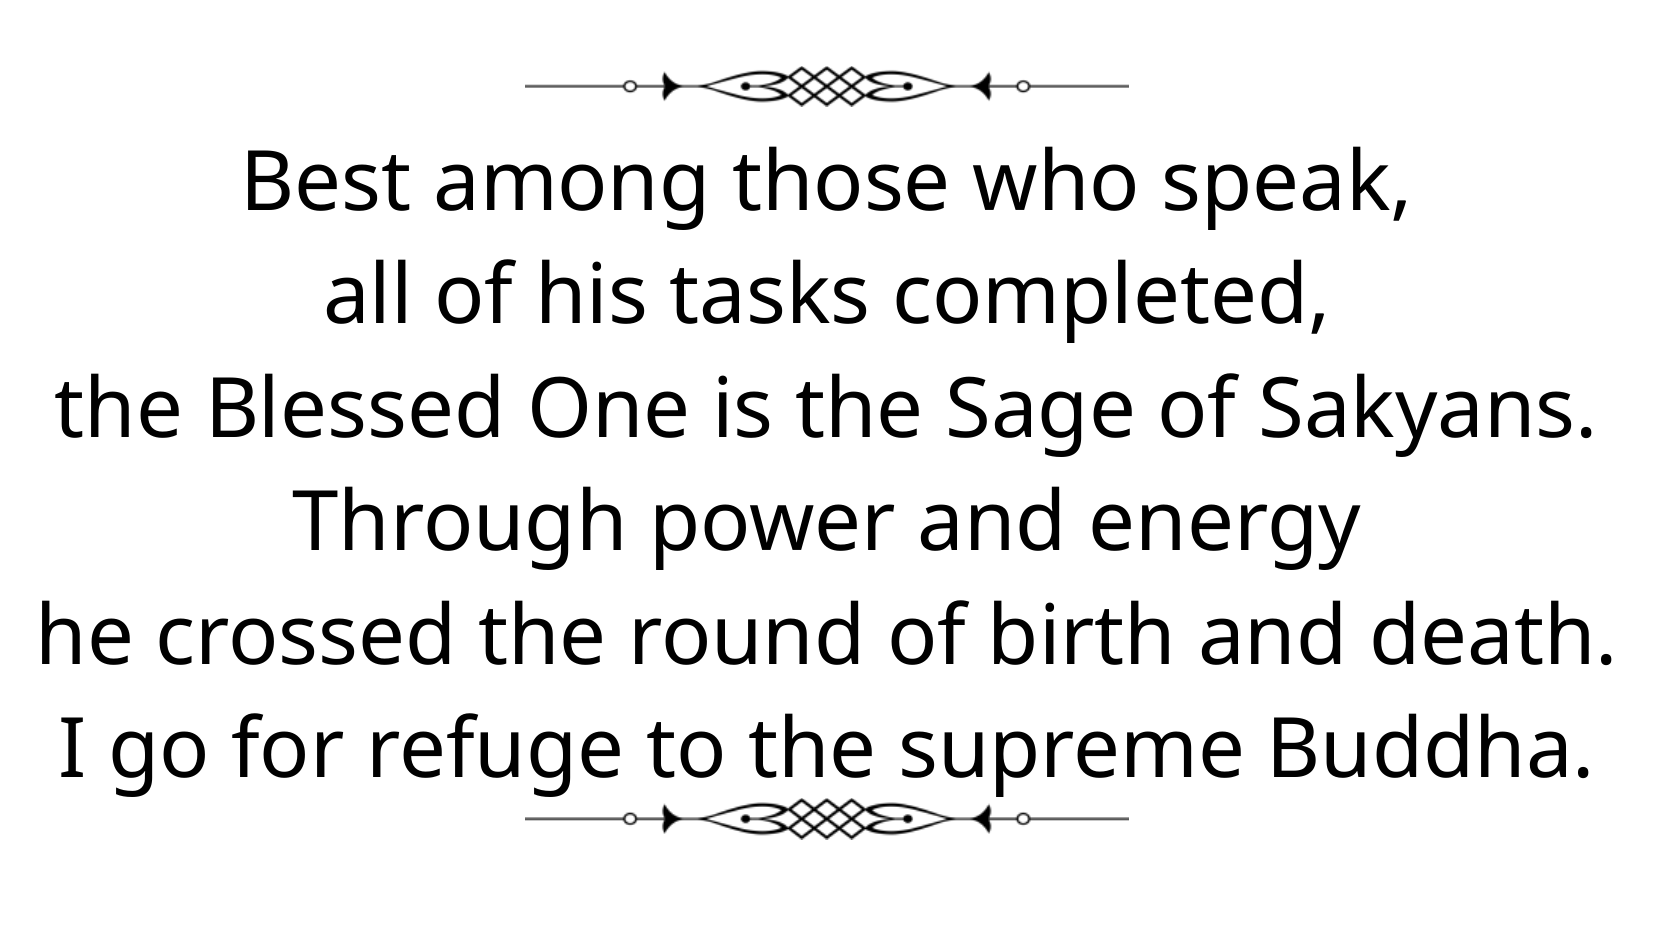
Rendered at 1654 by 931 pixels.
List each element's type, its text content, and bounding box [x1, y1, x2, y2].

picture [525, 798, 1129, 840]
subtitle Best among those who speak, all of his tasks completed, the Blessed One is the Sage of Sakyans. Through power and energy he crossed the round of birth and death. I go for refuge to the supreme Buddha. [14, 99, 1641, 824]
picture [525, 66, 1129, 107]
